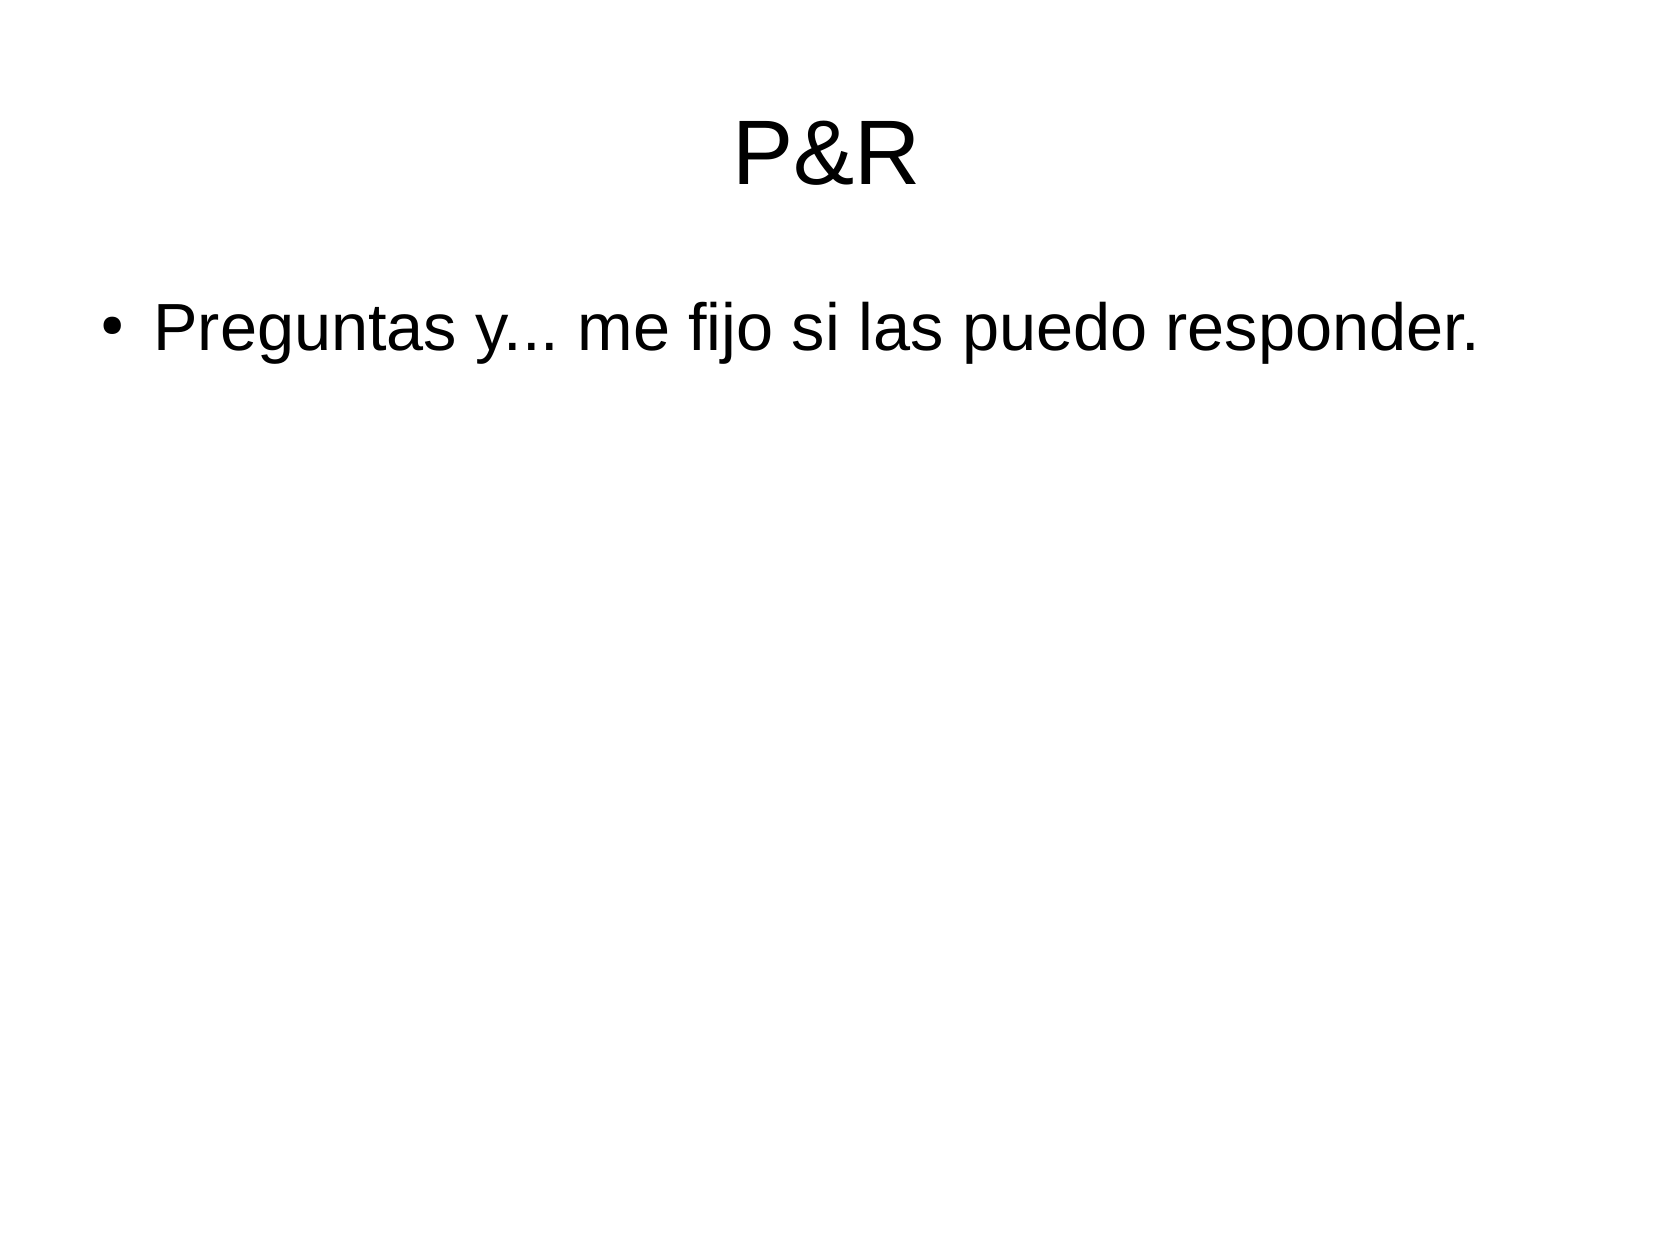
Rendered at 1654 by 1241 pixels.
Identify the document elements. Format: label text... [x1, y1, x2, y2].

title P&R [82, 49, 1571, 257]
list Preguntas y... me fijo si las puedo responder. [82, 290, 1571, 1010]
